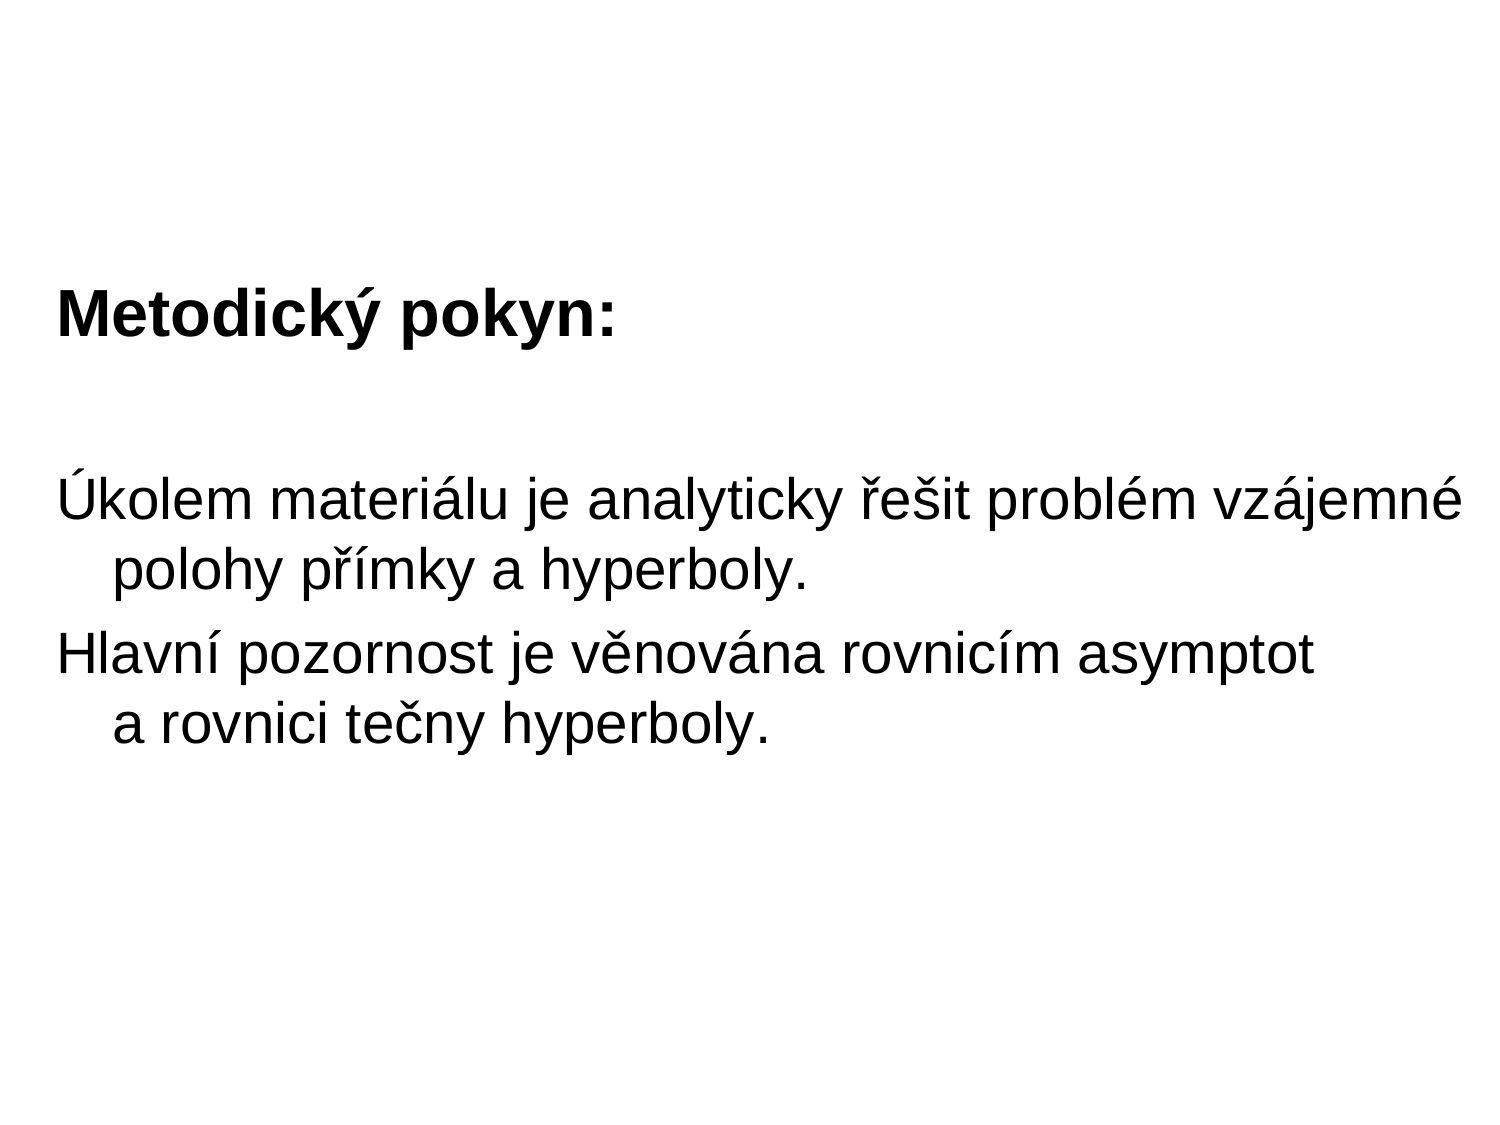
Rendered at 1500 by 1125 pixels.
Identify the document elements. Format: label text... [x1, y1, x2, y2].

list Metodický pokyn: Úkolem materiálu je analyticky řešit problém vzájemné polohy přímky a hyperboly. Hlavní pozornost je věnována rovnicím asymptot a rovnici tečny hyperboly. [41, 262, 1483, 1053]
